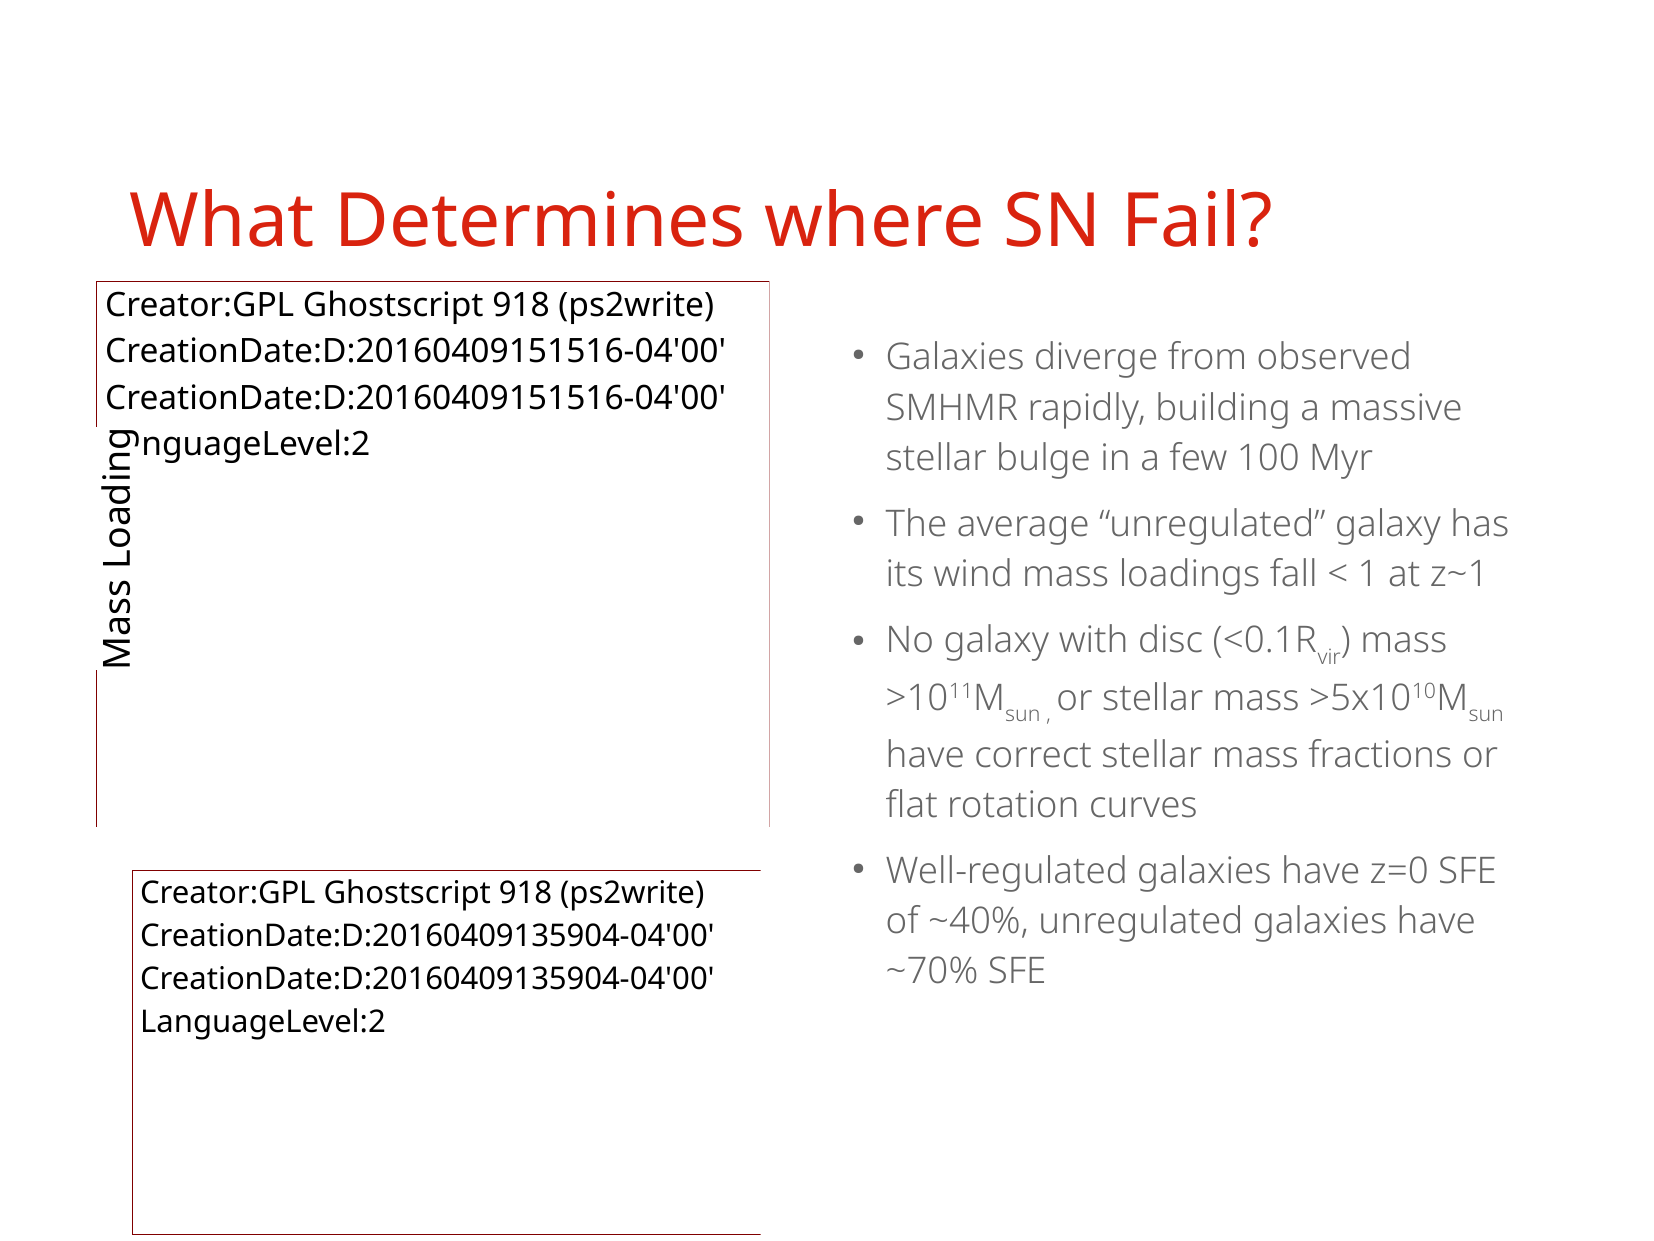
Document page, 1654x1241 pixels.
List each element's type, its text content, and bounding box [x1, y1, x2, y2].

picture [129, 868, 761, 1235]
list Galaxies diverge from observed SMHMR rapidly, building a massive stellar bulge in a few 100 Myr The average “unregulated” galaxy has its wind mass loadings fall < 1 at z~1 No galaxy with disc (<0.1Rvir) mass >1011Msun , or stellar mass >5x1010Msun have correct stellar mass fractions or flat rotation curves Well-regulated galaxies have z=0 SFE of ~40%, unregulated galaxies have ~70% SFE [841, 330, 1519, 1045]
picture [94, 278, 770, 827]
text_box Mass Loading [82, 281, 154, 686]
title What Determines where SN Fail? [129, 153, 1518, 281]
